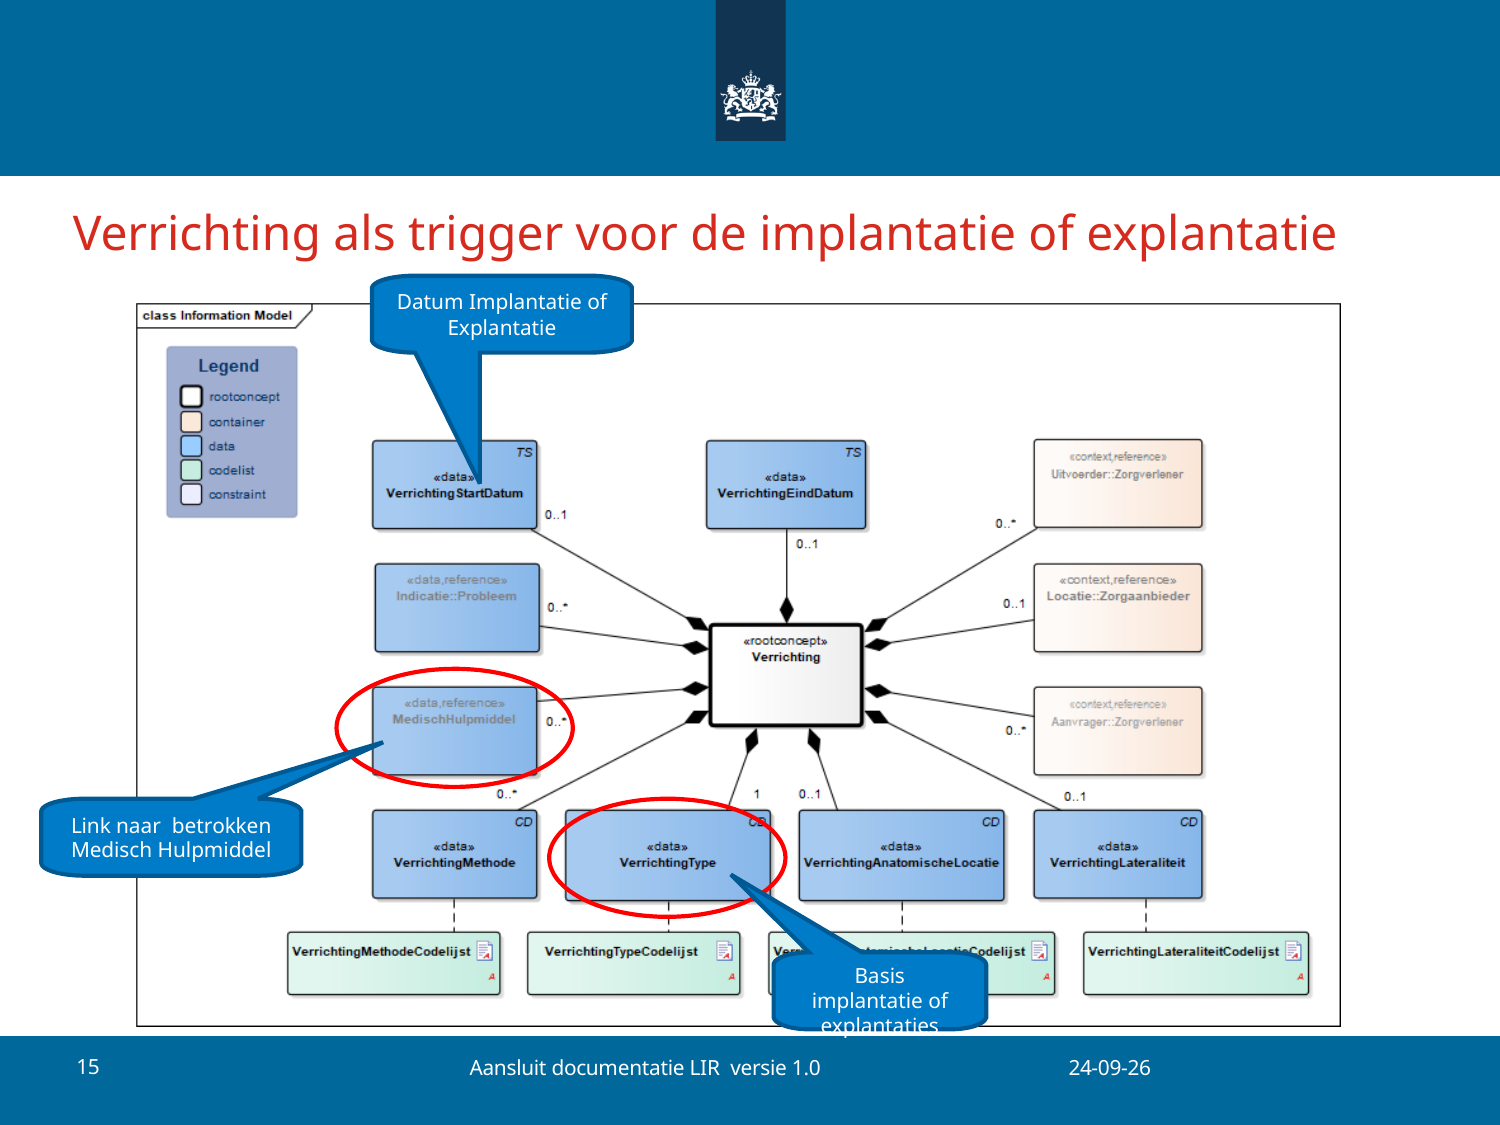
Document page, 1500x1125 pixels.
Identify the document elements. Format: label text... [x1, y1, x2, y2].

picture [339, 671, 570, 784]
text_box [61, 1046, 179, 1106]
text_box Basis implantatie of explantaties [730, 874, 987, 1030]
text_box Link naar betrokken Medisch Hulpmiddel [41, 742, 384, 876]
picture [552, 801, 783, 914]
picture [135, 302, 1341, 1027]
text_box Datum Implantatie of Explantatie [371, 275, 632, 484]
title Verrichting als trigger voor de implantatie of explantatie [57, 194, 1447, 289]
text_box Aansluit documentatie LIR versie 1.0 29-4-2019 [454, 1046, 1500, 1099]
